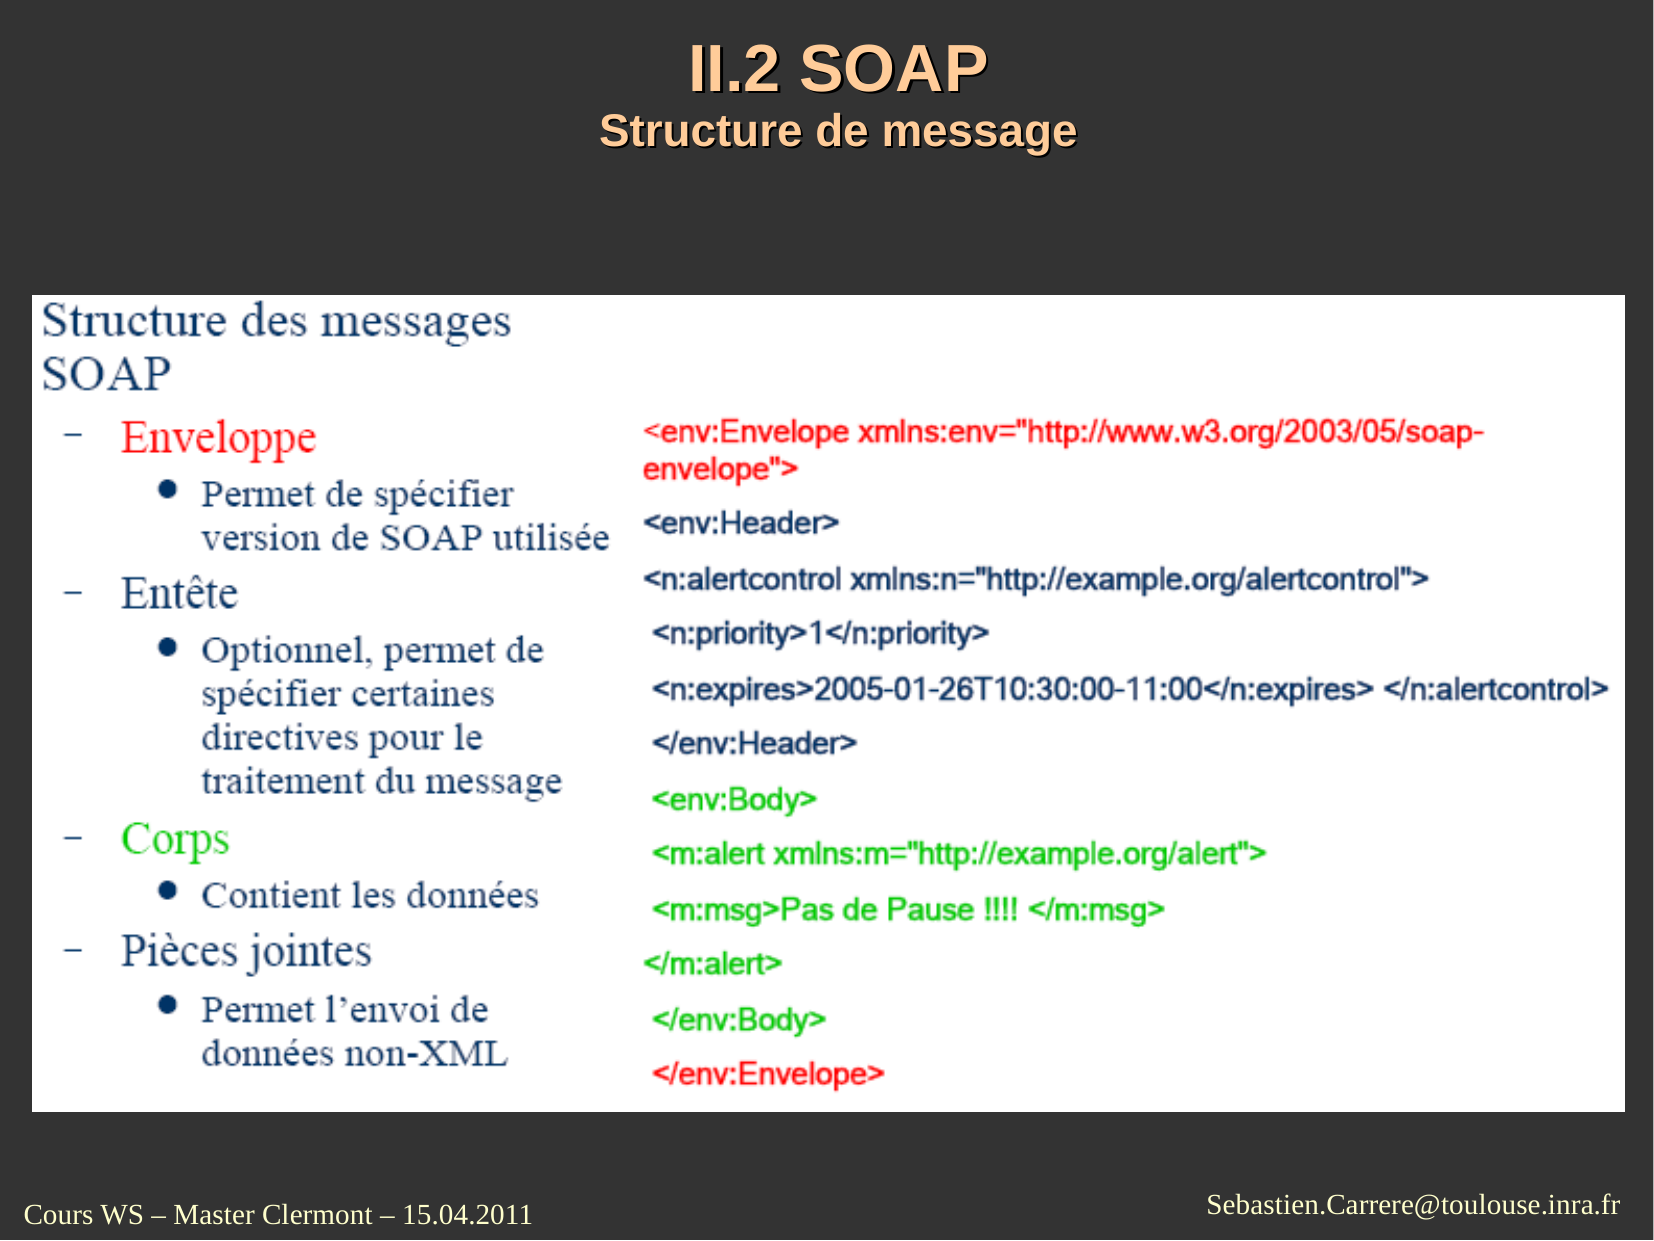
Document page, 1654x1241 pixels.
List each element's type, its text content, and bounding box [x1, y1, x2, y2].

picture [32, 295, 1625, 1112]
title II.2 SOAP Structure de message [82, 29, 1595, 158]
